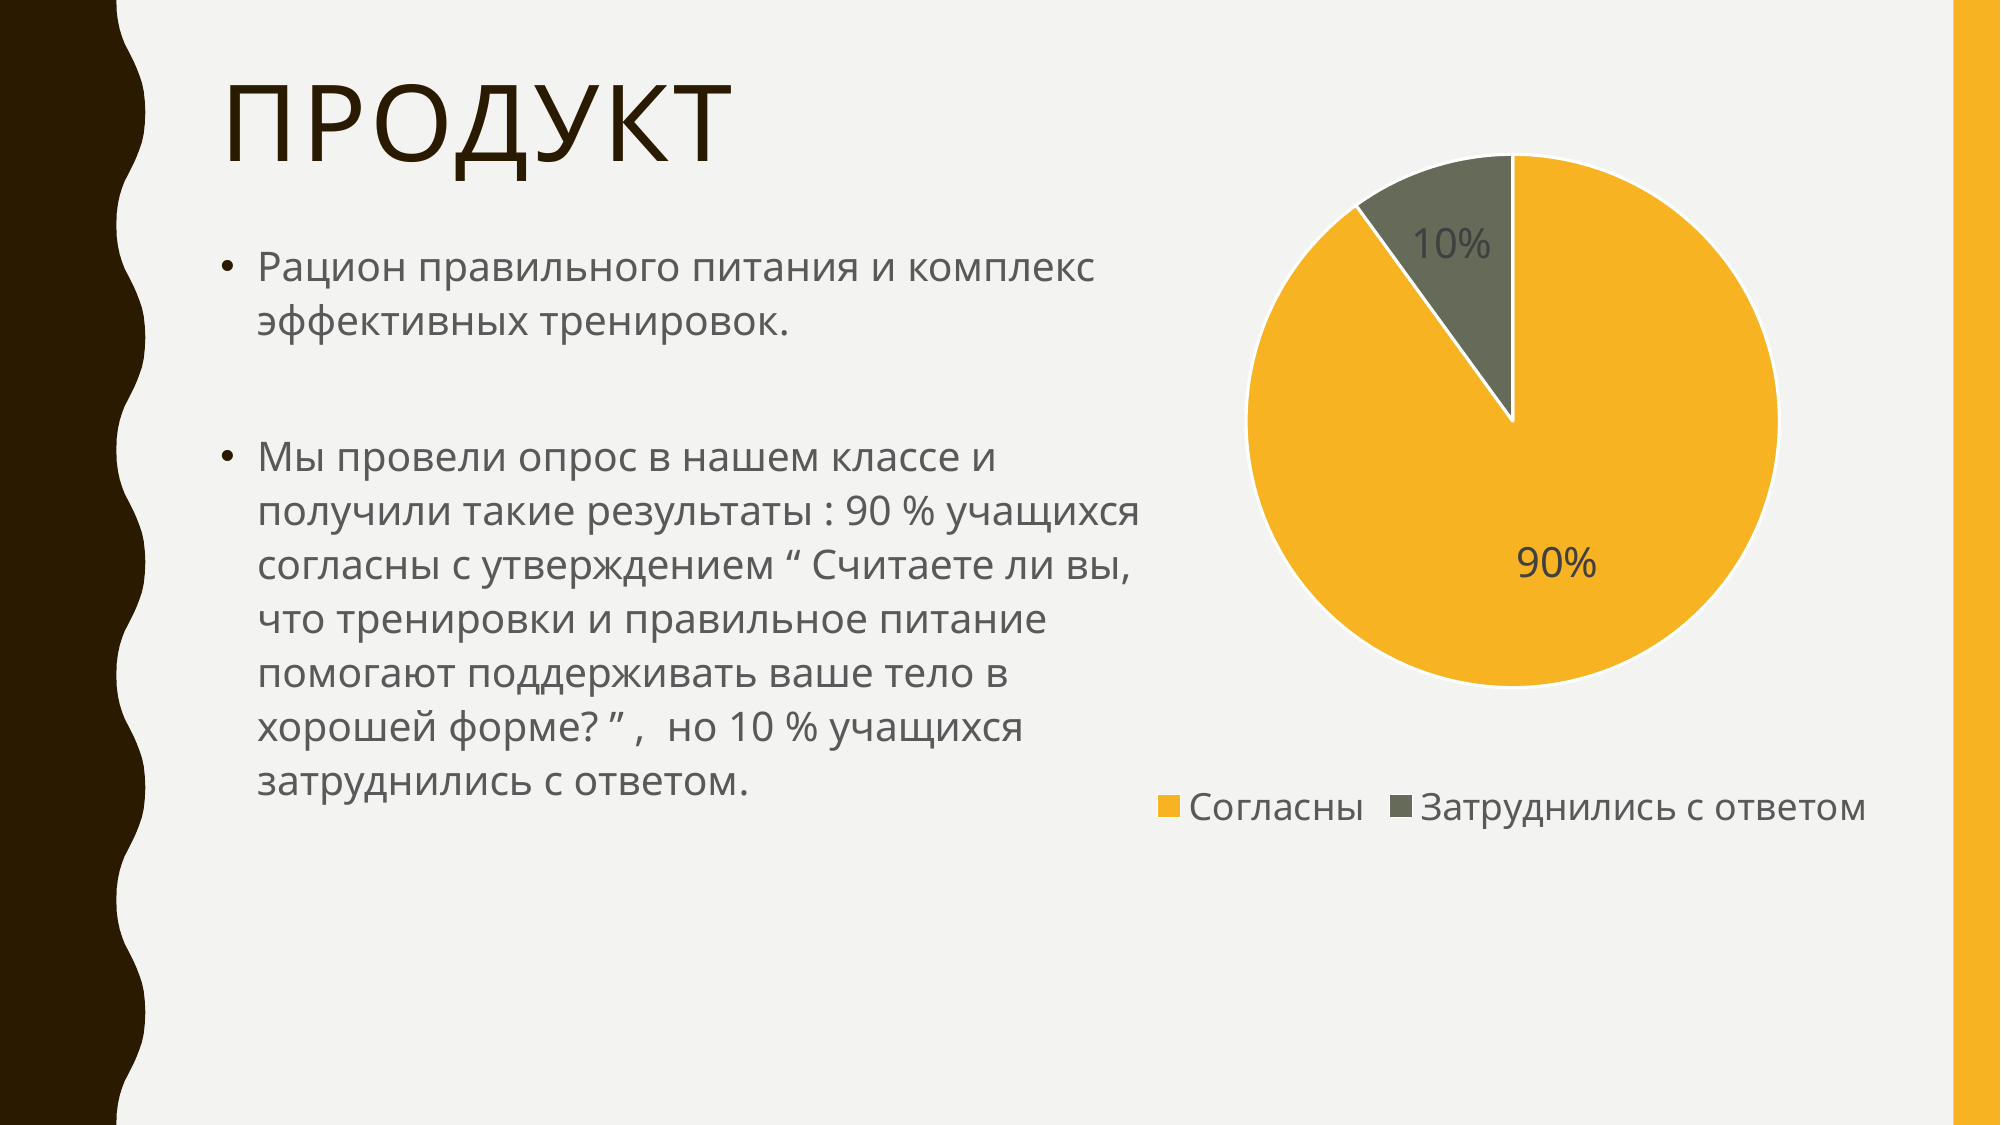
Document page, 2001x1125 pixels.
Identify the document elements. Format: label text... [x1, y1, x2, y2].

title Продукт [205, 62, 1875, 228]
list Рацион правильного питания и комплекс эффективных тренировок. Мы провели опрос в нашем классе и получили такие результаты : 90 % учащихся согласны с утверждением “ Считаете ли вы, что тренировки и правильное питание помогают поддерживать ваше тело в хорошей форме? ” , но 10 % учащихся затруднились с ответом. [205, 228, 926, 818]
chart [926, 80, 2000, 840]
